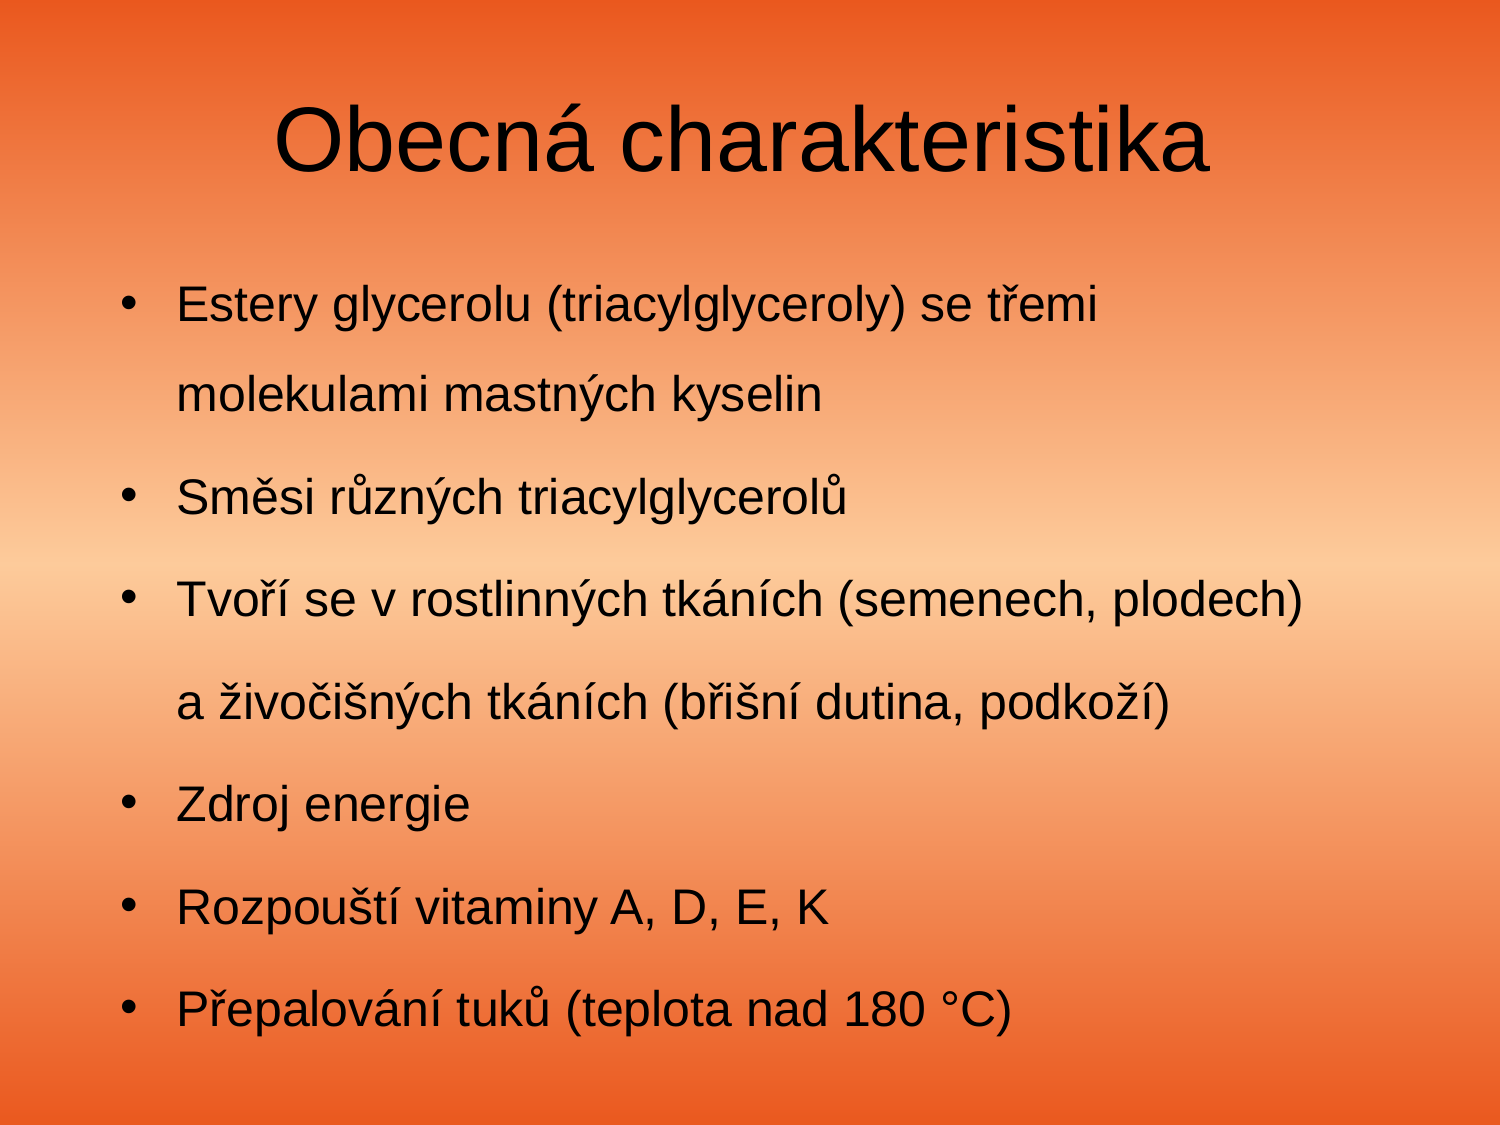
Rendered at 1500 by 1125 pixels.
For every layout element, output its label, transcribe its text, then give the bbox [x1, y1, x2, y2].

title Obecná charakteristika [105, 58, 1381, 212]
list Estery glycerolu (triacylglyceroly) se třemi molekulami mastných kyselin Směsi různých triacylglycerolů Tvoří se v rostlinných tkáních (semenech, plodech) a živočišných tkáních (břišní dutina, podkoží) Zdroj energie Rozpouští vitaminy A, D, E, K Přepalování tuků (teplota nad 180 °C) [105, 234, 1381, 1125]
